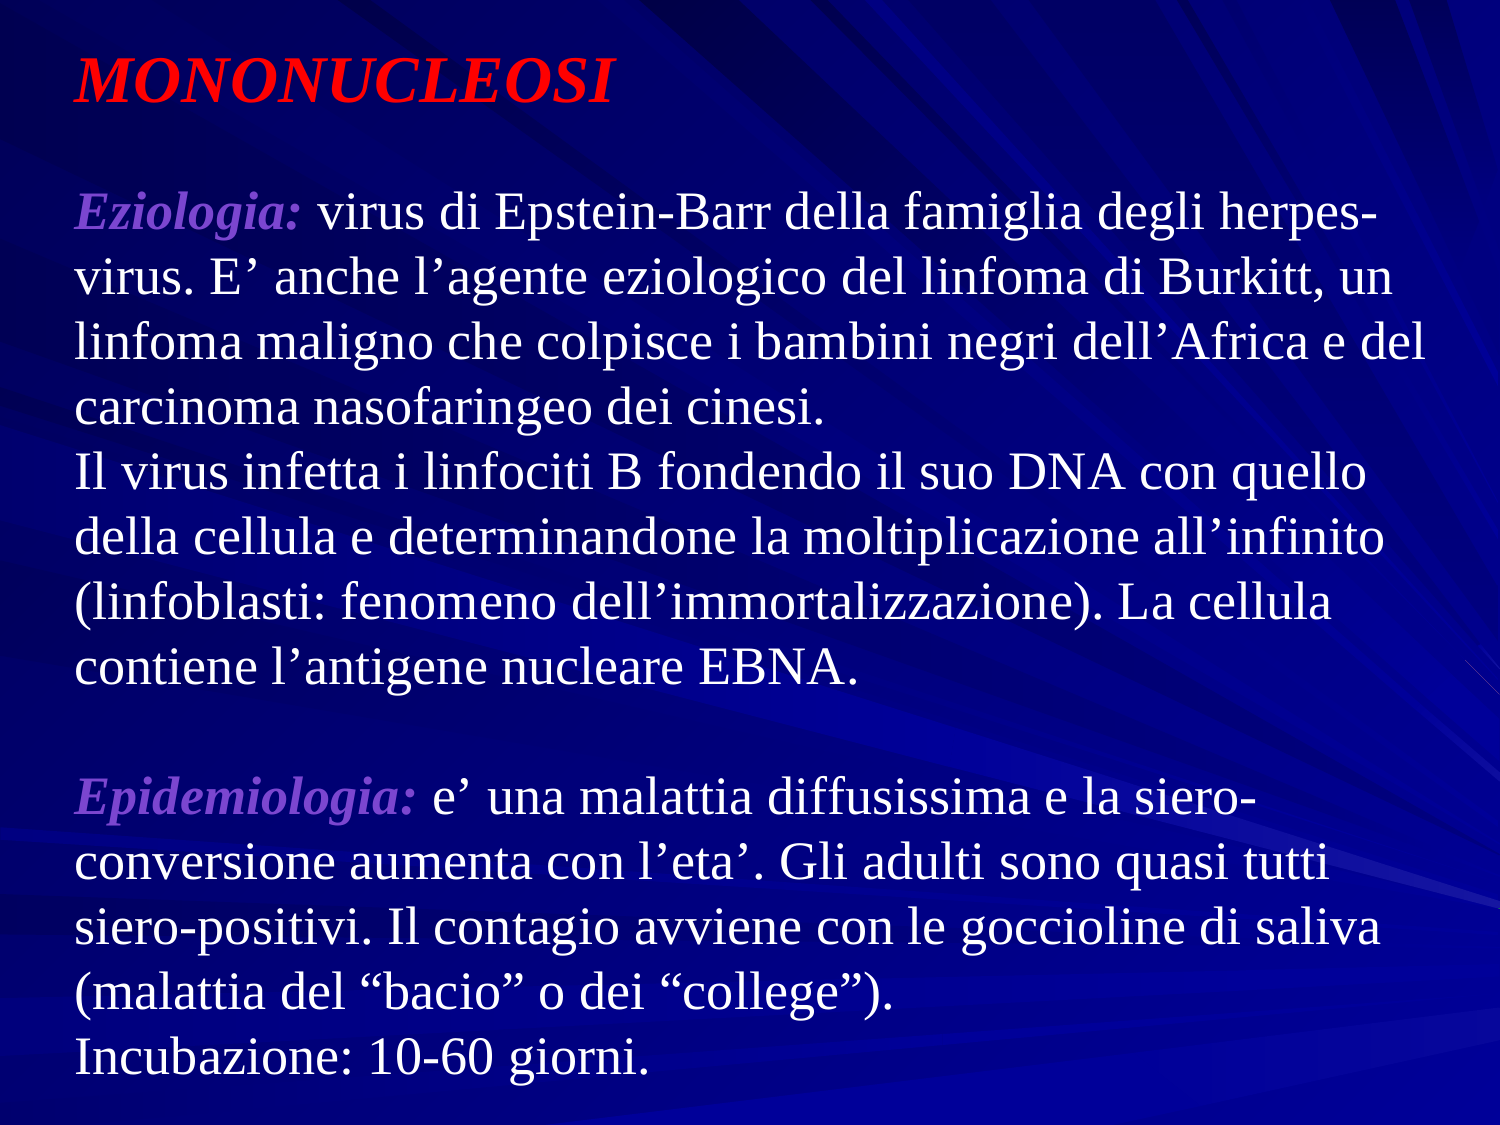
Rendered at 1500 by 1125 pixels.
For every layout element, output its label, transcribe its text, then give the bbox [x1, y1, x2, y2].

text_box MONONUCLEOSI Eziologia: virus di Epstein-Barr della famiglia degli herpes-virus. E’ anche l’agente eziologico del linfoma di Burkitt, un linfoma maligno che colpisce i bambini negri dell’Africa e del carcinoma nasofaringeo dei cinesi. Il virus infetta i linfociti B fondendo il suo DNA con quello della cellula e determinandone la moltiplicazione all’infinito (linfoblasti: fenomeno dell’immortalizzazione). La cellula contiene l’antigene nucleare EBNA. Epidemiologia: e’ una malattia diffusissima e la siero-conversione aumenta con l’eta’. Gli adulti sono quasi tutti siero-positivi. Il contagio avviene con le goccioline di saliva (malattia del “bacio” o dei “college”). Incubazione: 10-60 giorni. [59, 28, 1463, 1125]
